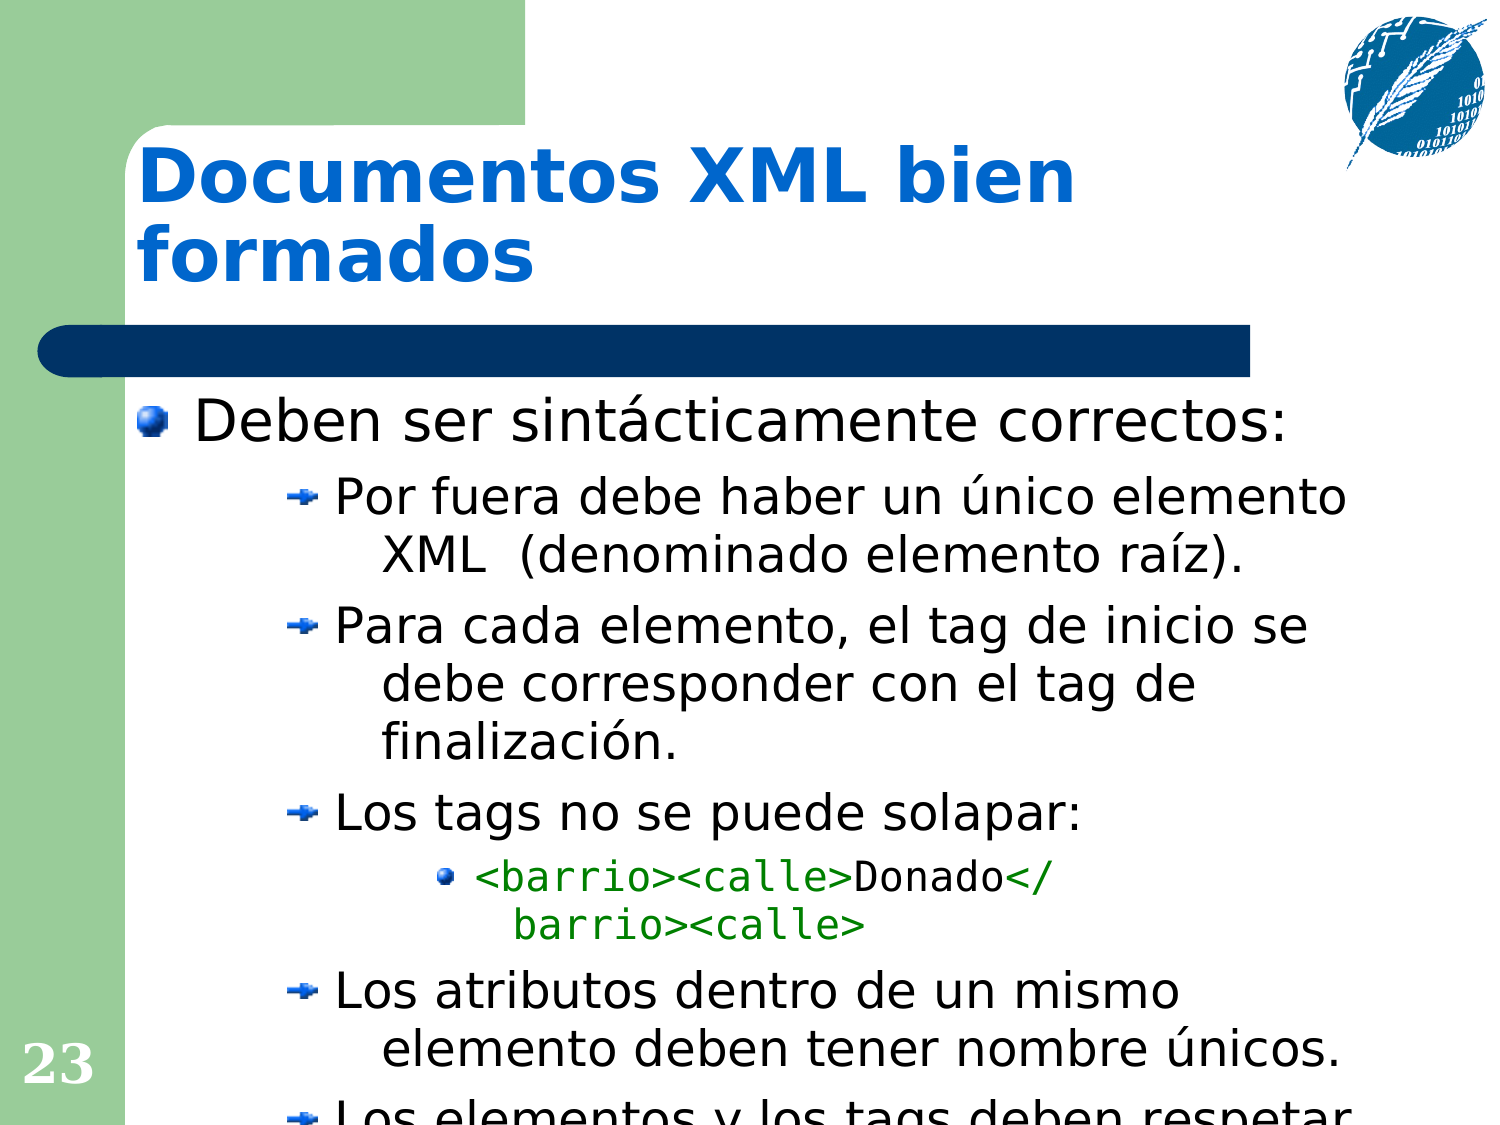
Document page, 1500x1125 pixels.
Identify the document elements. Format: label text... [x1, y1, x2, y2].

picture [287, 1112, 318, 1125]
picture [1436, 127, 1450, 136]
title Documentos XML bien formados [136, 135, 1414, 302]
picture [1416, 140, 1425, 149]
list Deben ser sintácticamente correctos: Por fuera debe haber un único elemento XML (denominado elemento raíz). Para cada elemento, el tag de inicio se debe corresponder con el tag de finalización. Los tags no se puede solapar: <barrio><calle>Donado</barrio><calle> Los atributos dentro de un mismo elemento deben tener nombre únicos. Los elementos y los tags deben respetar las reglas antes especificadas. [137, 387, 1400, 1101]
picture [1433, 139, 1440, 147]
picture [1341, 15, 1487, 172]
picture [1427, 138, 1431, 148]
